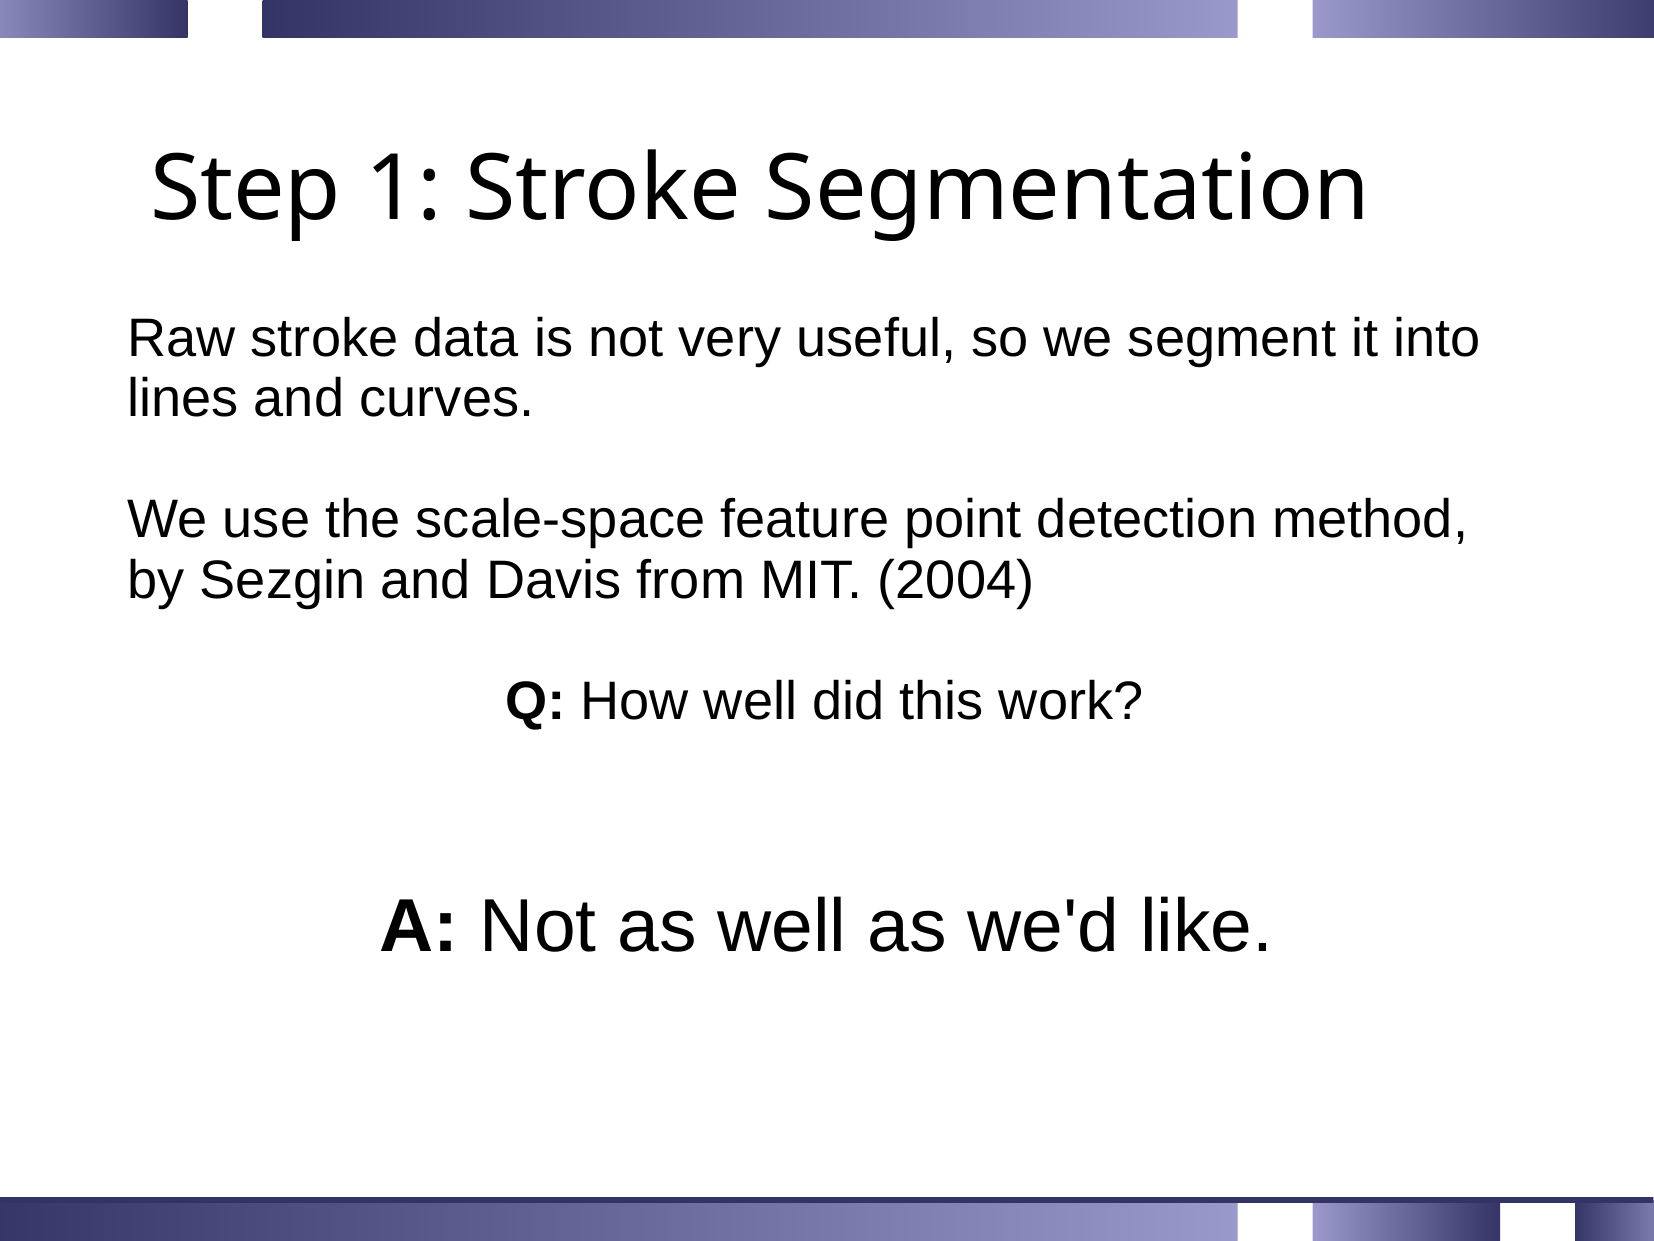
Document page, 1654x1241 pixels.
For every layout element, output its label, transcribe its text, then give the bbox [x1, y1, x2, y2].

text_box [1575, 1203, 1654, 1241]
text_box [0, 0, 188, 38]
text_box [0, 1203, 1238, 1241]
text_box [262, 0, 1238, 37]
text_box [1312, 1203, 1501, 1241]
text_box A: Not as well as we'd like. [320, 876, 1334, 976]
text_box [1312, 0, 1654, 38]
title Step 1: Stroke Segmentation [150, 37, 1501, 300]
text_box Raw stroke data is not very useful, so we segment it into lines and curves. We use the scale-space feature point detection method, by Sezgin and Davis from MIT. (2004) Q: How well did this work? [112, 300, 1538, 741]
